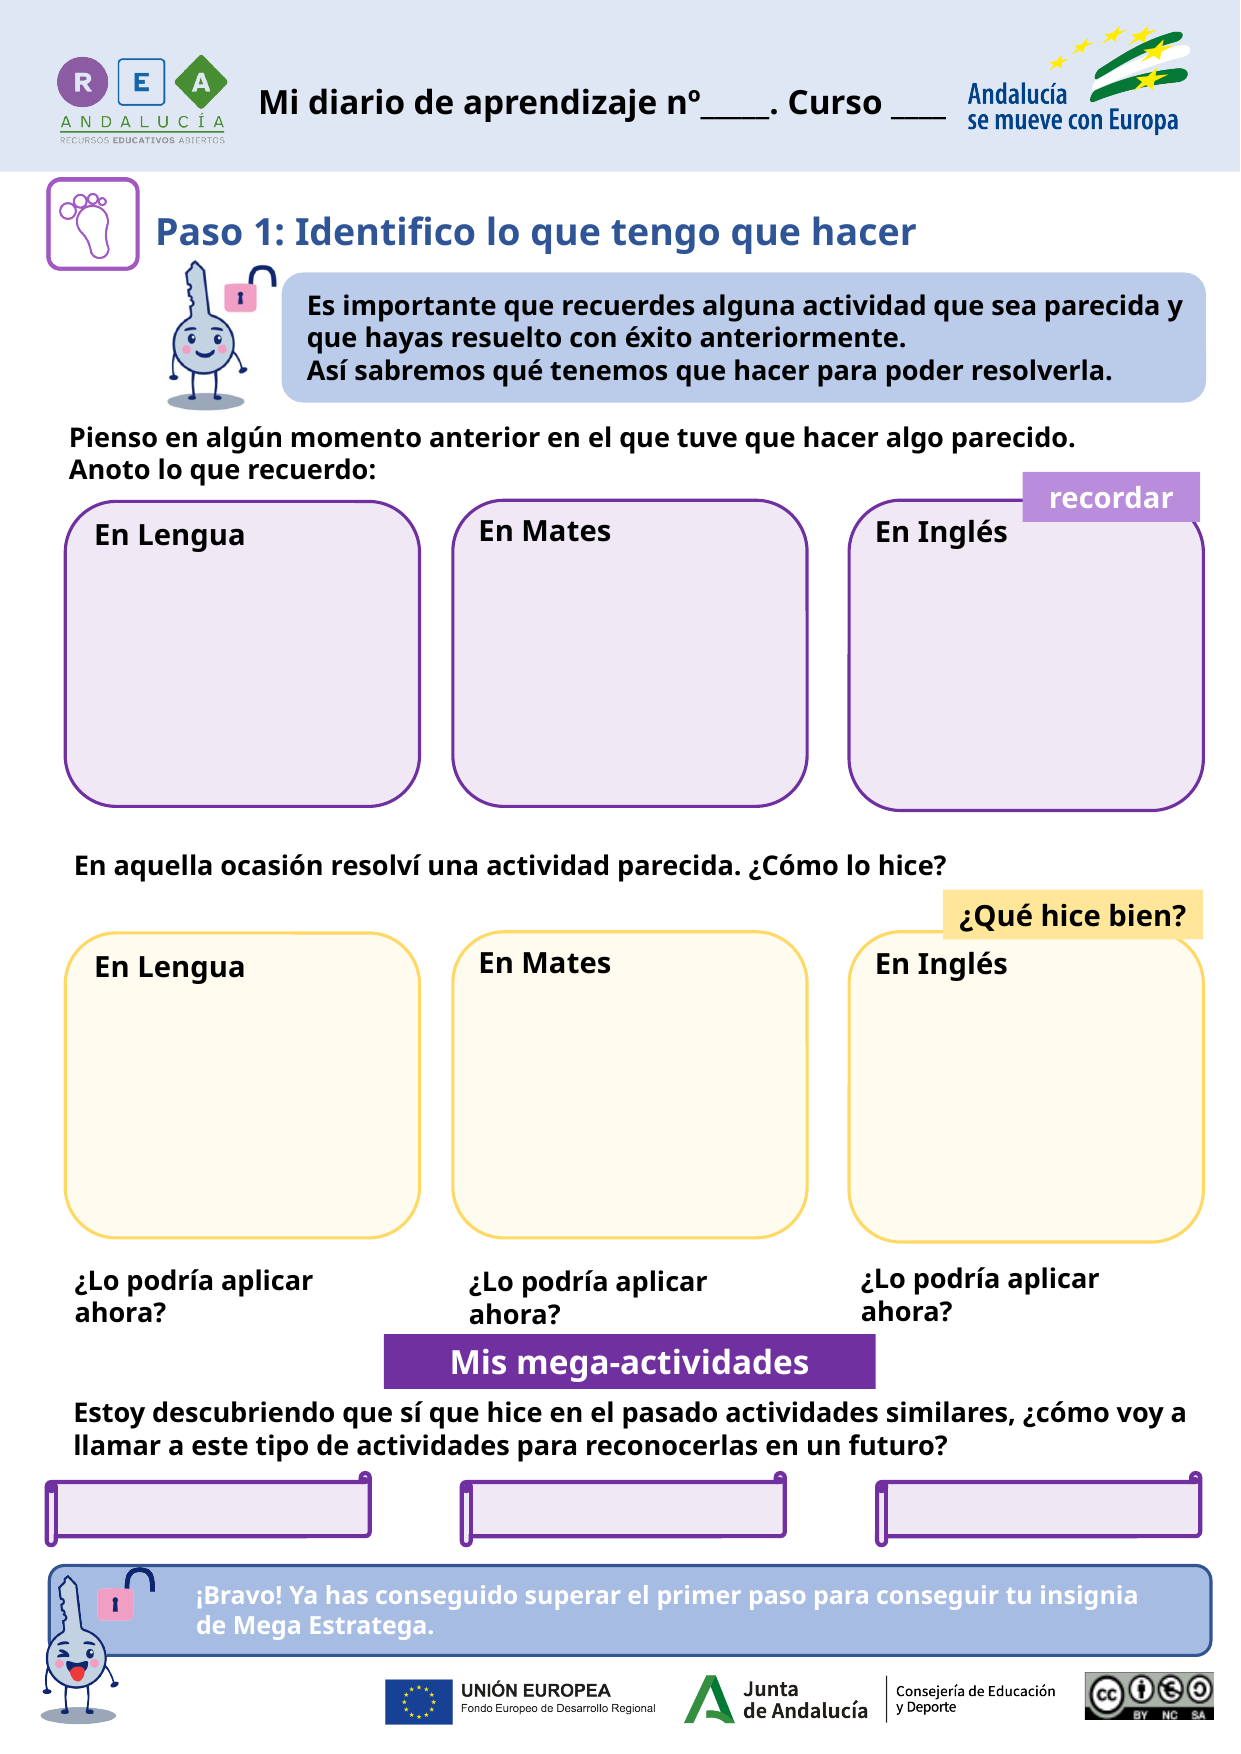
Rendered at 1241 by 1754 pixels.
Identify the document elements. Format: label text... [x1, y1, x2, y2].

text_box [452, 500, 808, 807]
text_box En Inglés [860, 506, 1023, 557]
text_box [65, 932, 420, 1238]
text_box [877, 1472, 1201, 1546]
text_box [878, 931, 942, 937]
picture [46, 177, 140, 271]
text_box En Mates [463, 936, 627, 987]
picture [1084, 1672, 1214, 1720]
text_box [877, 500, 1022, 506]
text_box Es importante que recuerdes alguna actividad que sea parecida y que hayas resuelto con éxito anteriormente. Así sabremos qué tenemos que hacer para poder resolverla. [292, 280, 1206, 393]
text_box [182, 1565, 1211, 1656]
text_box ¿Qué hice bien? [942, 889, 1204, 940]
text_box En aquella ocasión resolví una actividad parecida. ¿Cómo lo hice? [59, 841, 1210, 889]
text_box Pienso en algún momento anterior en el que tuve que hacer algo parecido. Anoto lo que recuerdo: [54, 412, 1193, 493]
text_box [0, 0, 1240, 172]
text_box ¿Lo podría aplicar ahora? [59, 1255, 418, 1336]
text_box Mis mega-actividades [383, 1334, 876, 1389]
text_box Paso 1: Identifico lo que tengo que hacer [140, 200, 933, 260]
text_box recordar [1022, 471, 1201, 522]
text_box [281, 272, 1203, 403]
text_box Mi diario de aprendizaje nº_____. Curso ____ [243, 73, 961, 129]
text_box ¿Lo podría aplicar ahora? [454, 1257, 812, 1334]
text_box En Inglés [860, 937, 1023, 988]
picture [364, 1650, 1074, 1738]
text_box [461, 1472, 785, 1546]
picture [961, 23, 1197, 141]
text_box ¿Lo podría aplicar ahora? [846, 1254, 1204, 1335]
text_box En Mates [463, 505, 627, 555]
text_box En Lengua [79, 940, 261, 991]
picture [43, 50, 241, 148]
text_box [849, 940, 1204, 1243]
picture [0, 1552, 182, 1734]
text_box [452, 931, 808, 1238]
text_box En Lengua [79, 509, 261, 560]
text_box [849, 520, 1204, 811]
picture [144, 260, 292, 412]
text_box [46, 1472, 370, 1546]
text_box Estoy descubriendo que sí que hice en el pasado actividades similares, ¿cómo voy a llamar a este tipo de actividades para reconocerlas en un futuro? [58, 1388, 1221, 1468]
text_box ¡Bravo! Ya has conseguido superar el primer paso para conseguir tu insignia de Mega Estratega. [182, 1572, 1162, 1629]
text_box [65, 501, 420, 807]
